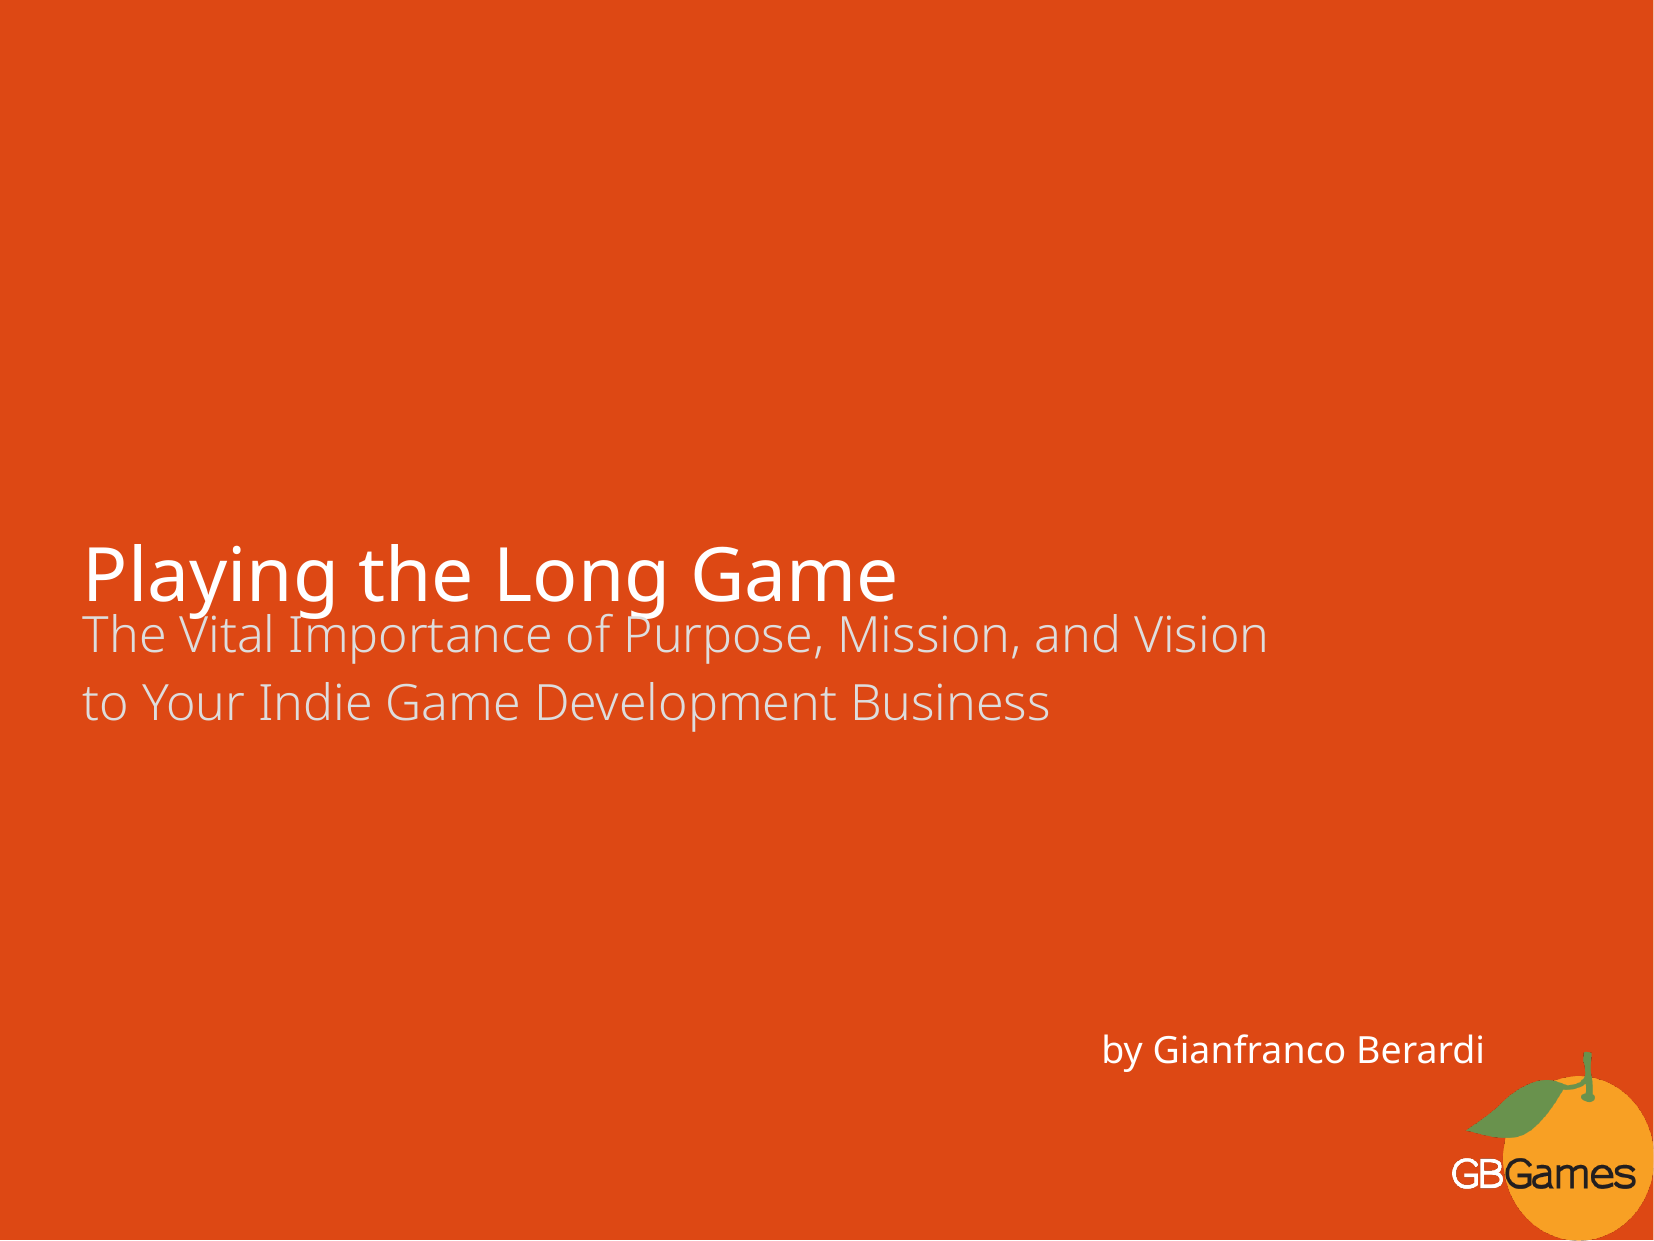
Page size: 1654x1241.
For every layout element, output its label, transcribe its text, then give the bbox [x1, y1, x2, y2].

picture [1452, 1051, 1654, 1241]
subtitle The Vital Importance of Purpose, Mission, and Vision to Your Indie Game Development Business [82, 611, 1571, 724]
title Playing the Long Game [82, 519, 1571, 611]
text_box by Gianfranco Berardi [1086, 1015, 1548, 1073]
